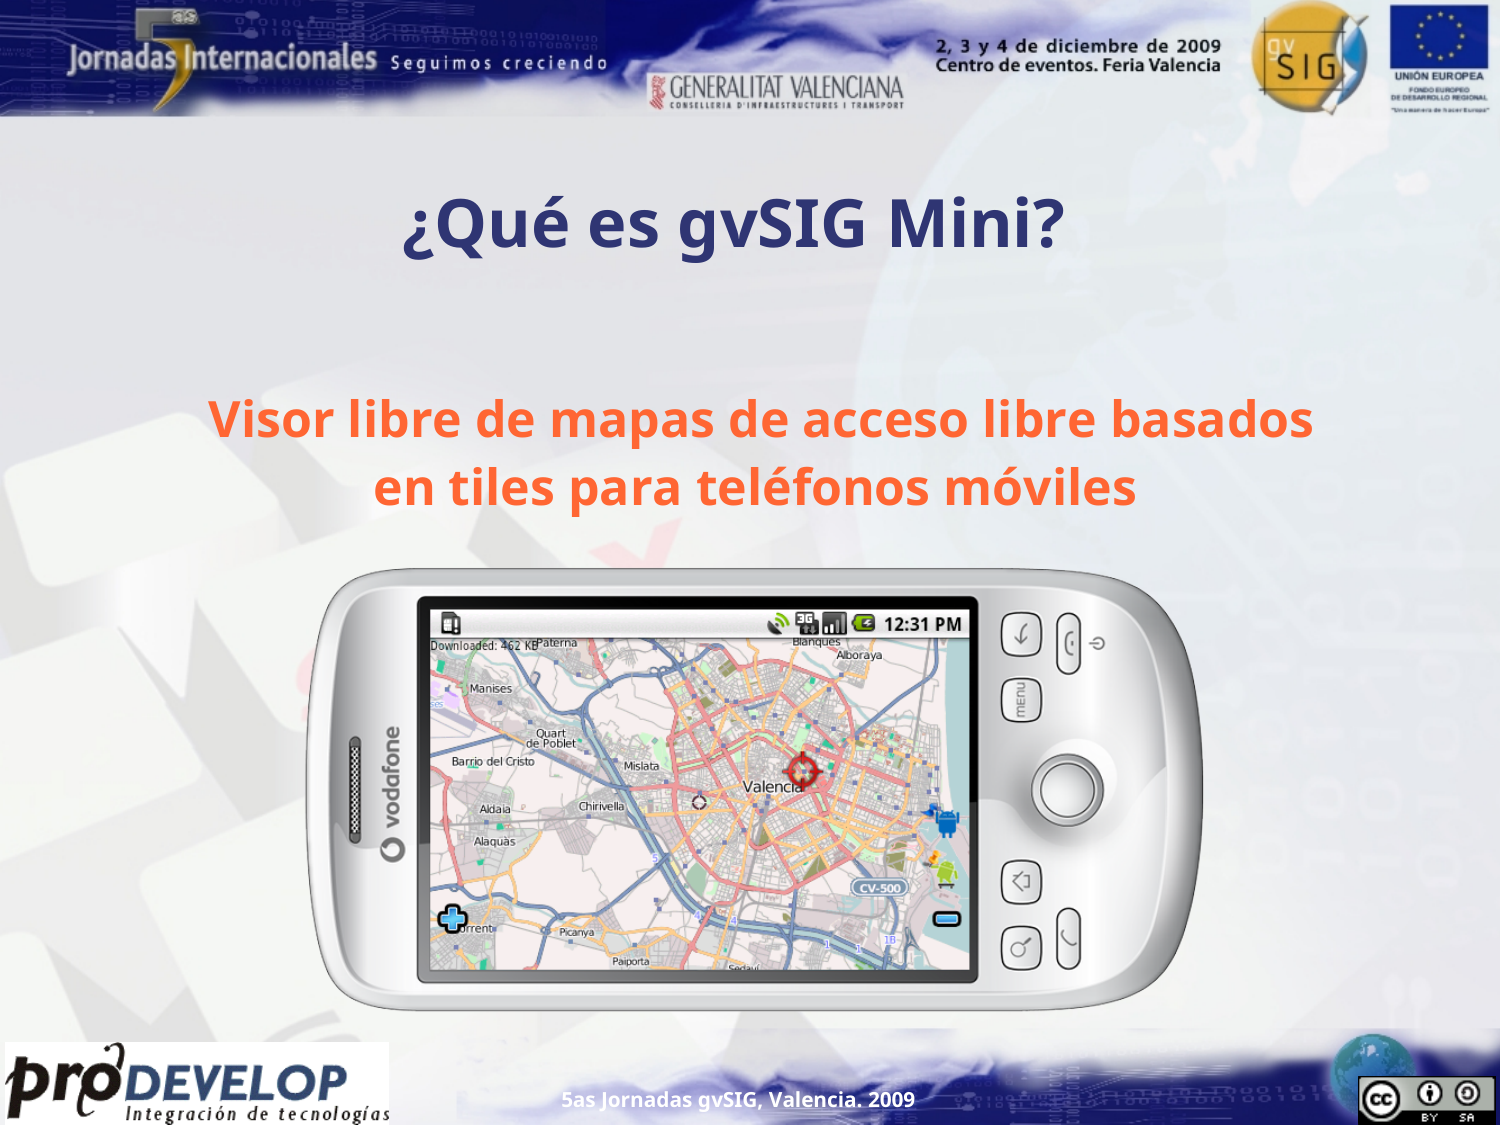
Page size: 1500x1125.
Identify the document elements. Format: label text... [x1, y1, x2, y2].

picture [0, 0, 1500, 1125]
title ¿Qué es gvSIG Mini? [59, 118, 1410, 325]
list Visor libre de mapas de acceso libre basados en tiles para teléfonos móviles [200, 383, 1323, 562]
